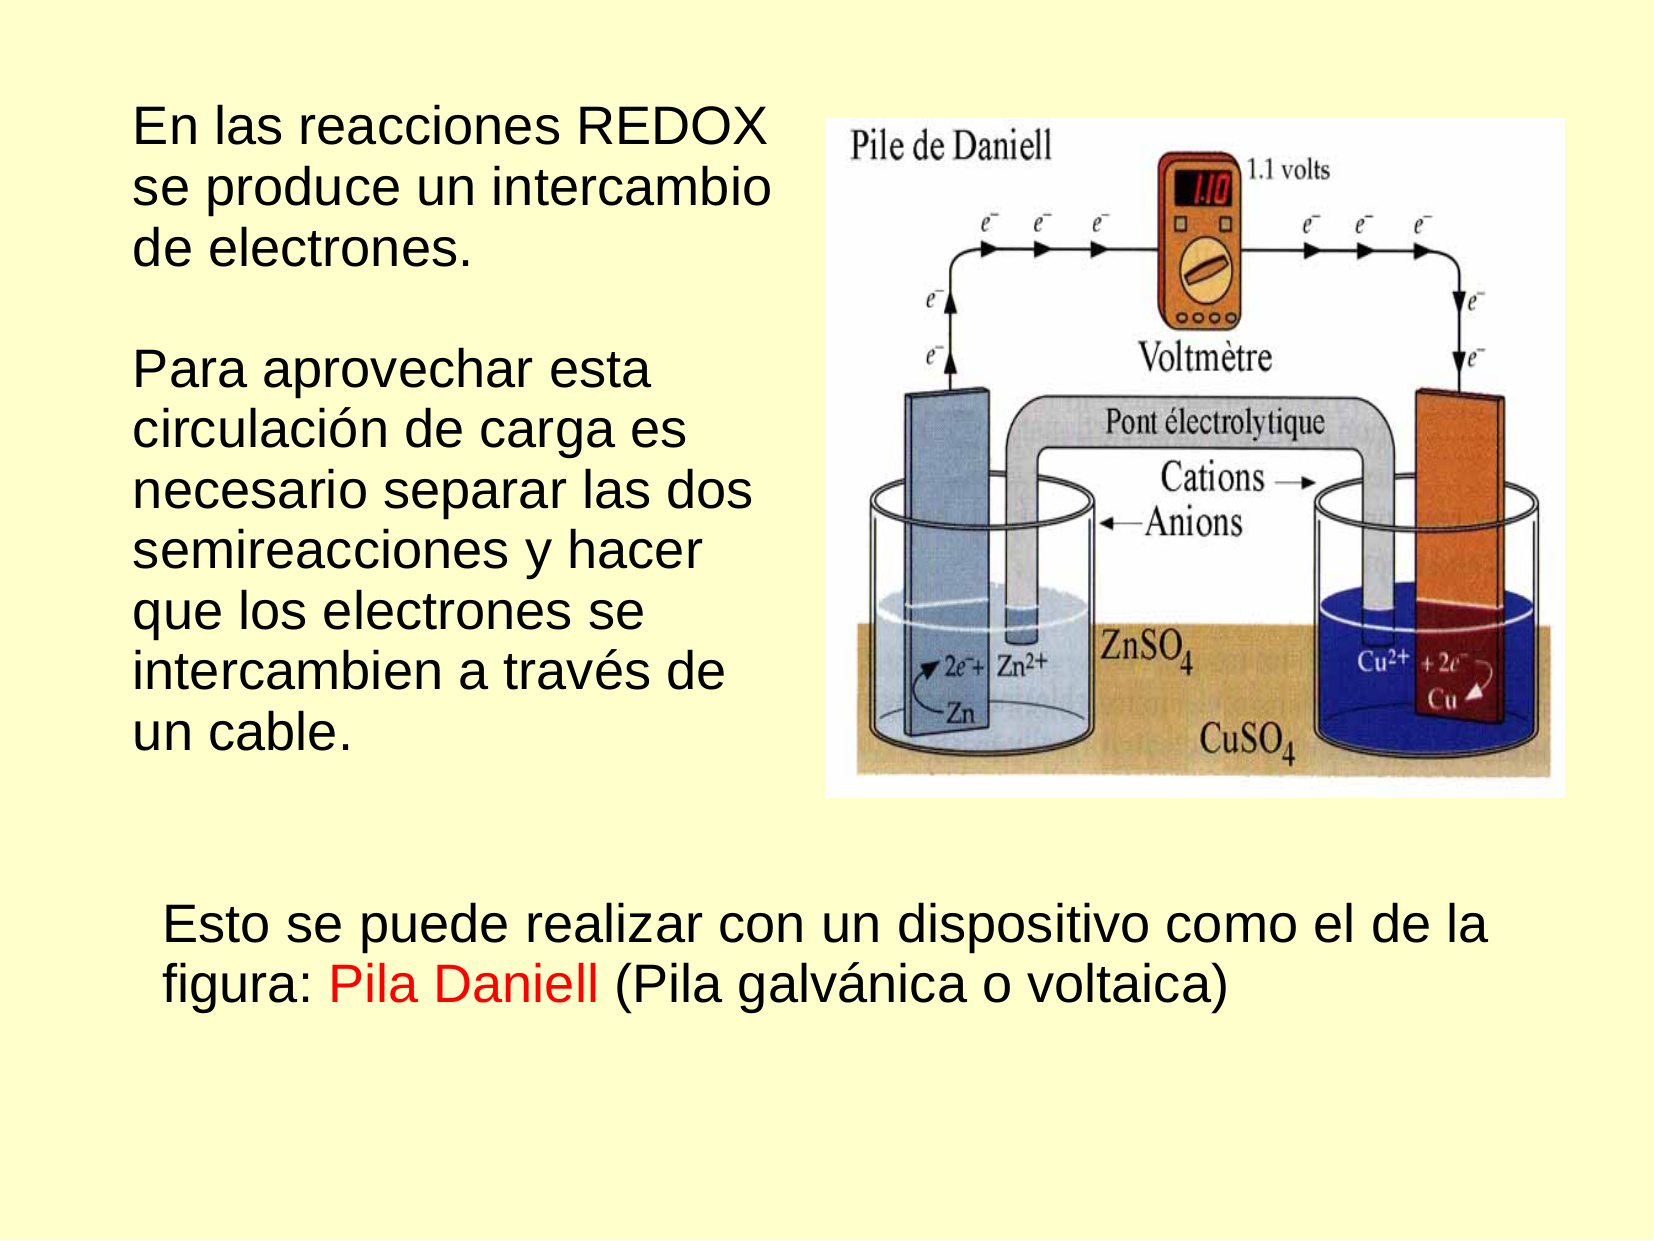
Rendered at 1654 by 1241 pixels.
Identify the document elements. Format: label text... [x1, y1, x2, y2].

picture [826, 118, 1565, 798]
text_box En las reacciones REDOX se produce un intercambio de electrones. Para aprovechar esta circulación de carga es necesario separar las dos semireacciones y hacer que los electrones se intercambien a través de un cable. [118, 88, 798, 770]
text_box Esto se puede realizar con un dispositivo como el de la figura: Pila Daniell (Pila galvánica o voltaica) [147, 885, 1506, 1022]
